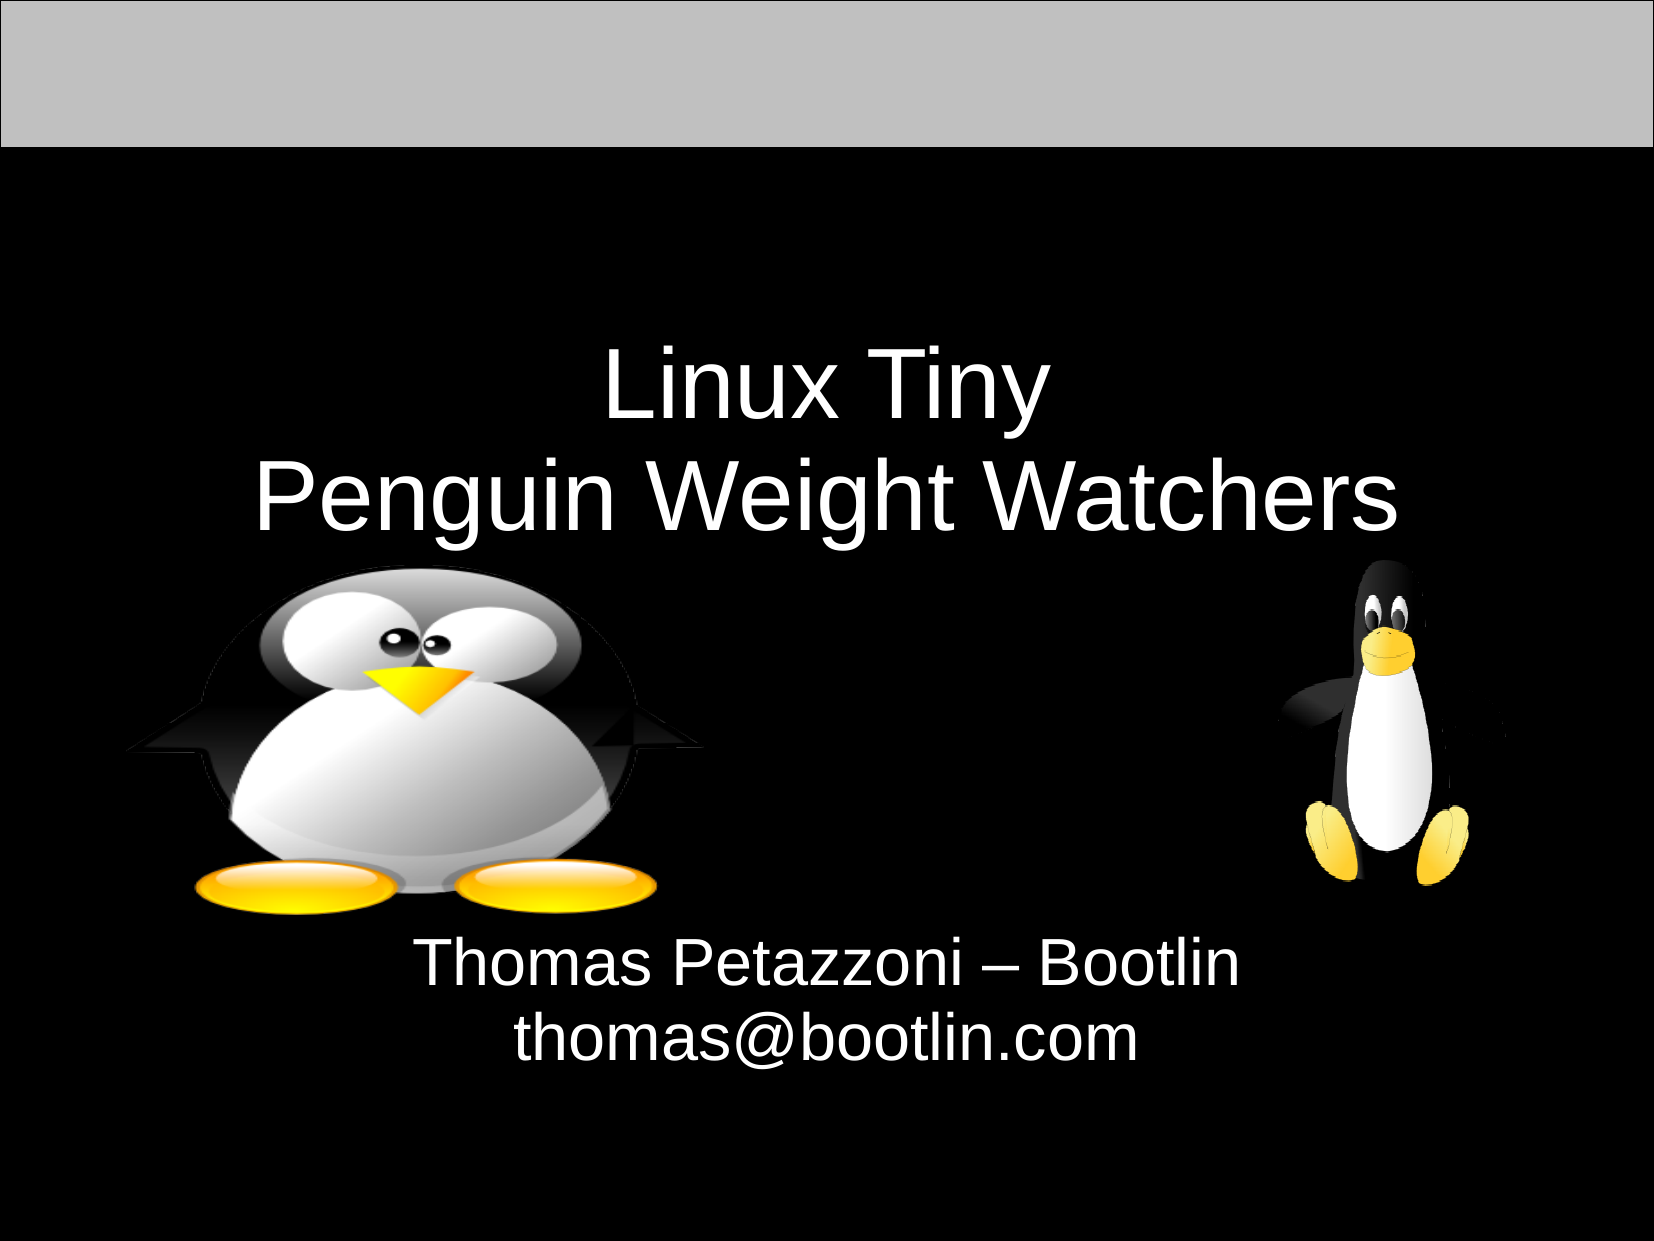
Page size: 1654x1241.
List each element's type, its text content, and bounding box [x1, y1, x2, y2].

picture [1275, 560, 1506, 886]
picture [118, 564, 709, 916]
subtitle Linux Tiny Penguin Weight Watchers Thomas Petazzoni – Bootlin thomas@bootlin.com [82, 206, 1571, 1196]
